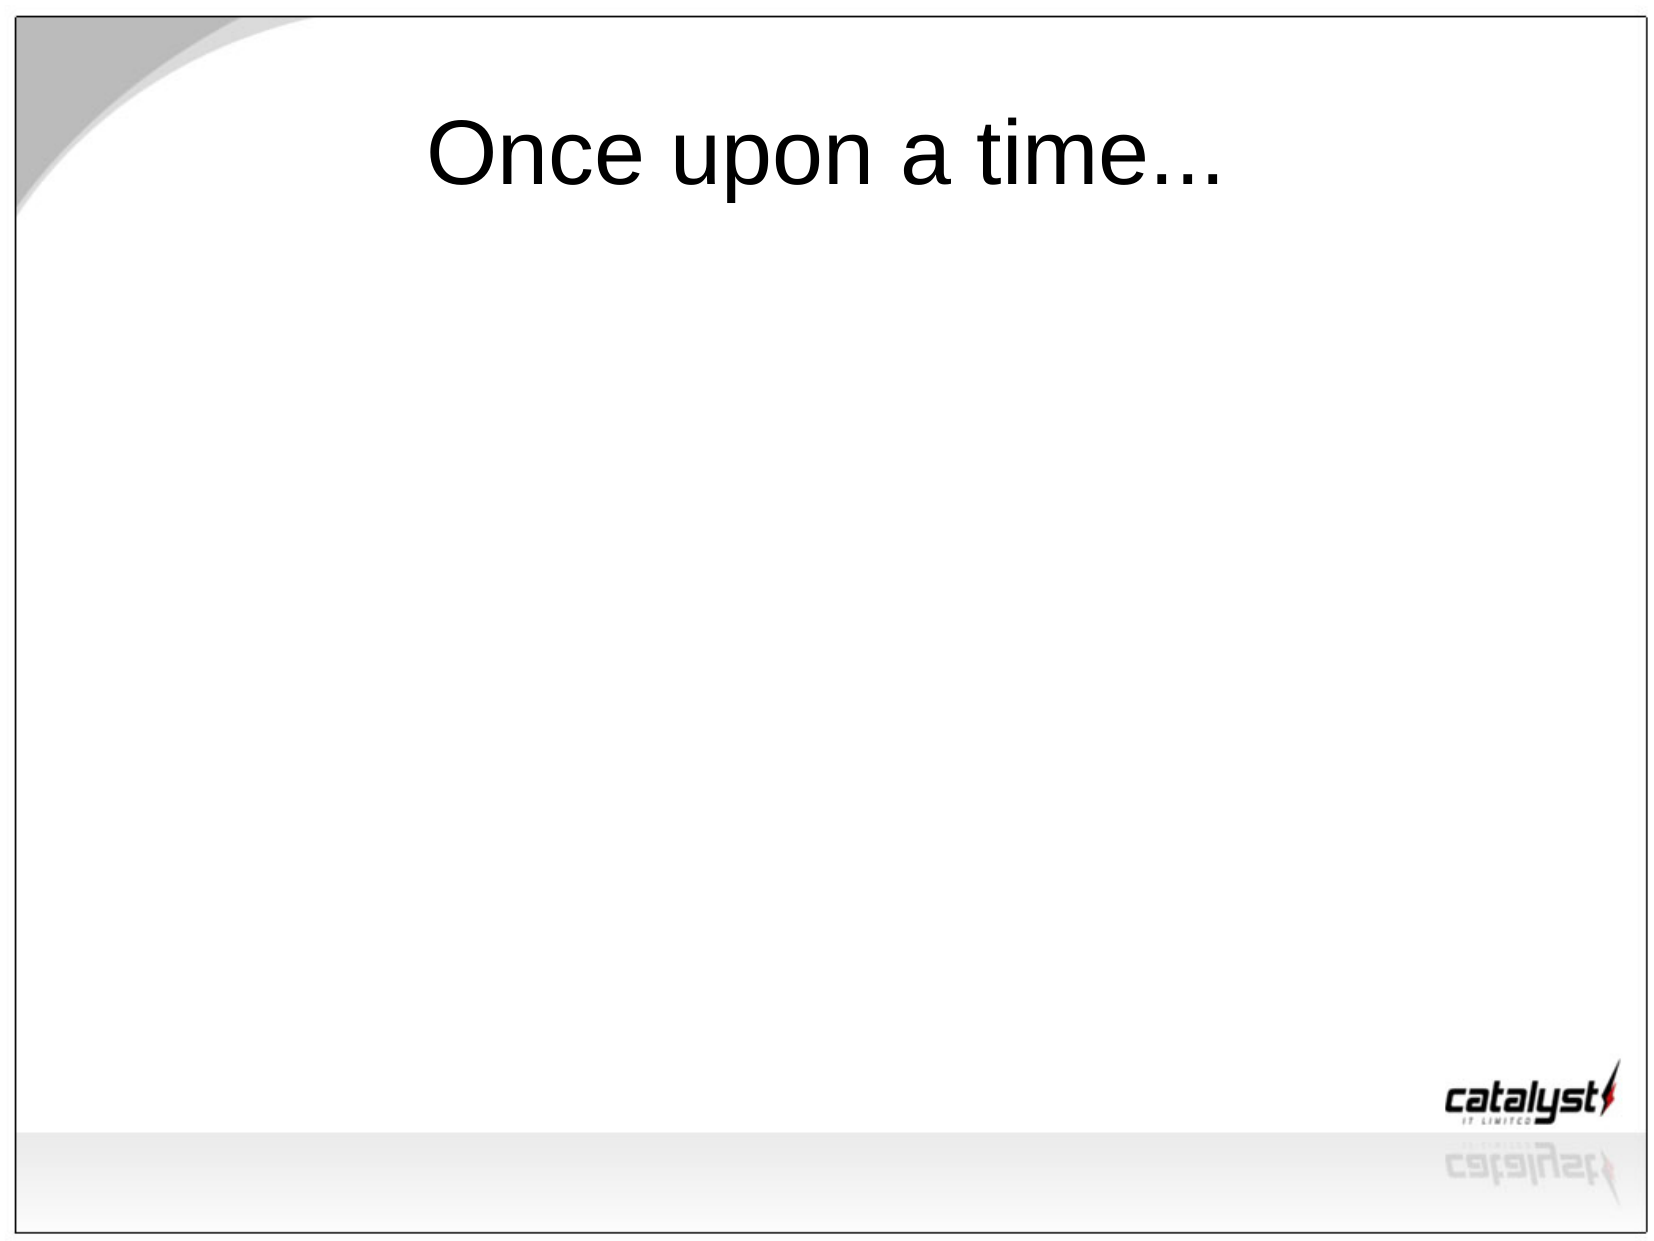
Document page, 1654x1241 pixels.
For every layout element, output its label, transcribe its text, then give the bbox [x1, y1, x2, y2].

picture [4, 5, 1654, 1241]
title Once upon a time... [82, 49, 1571, 257]
